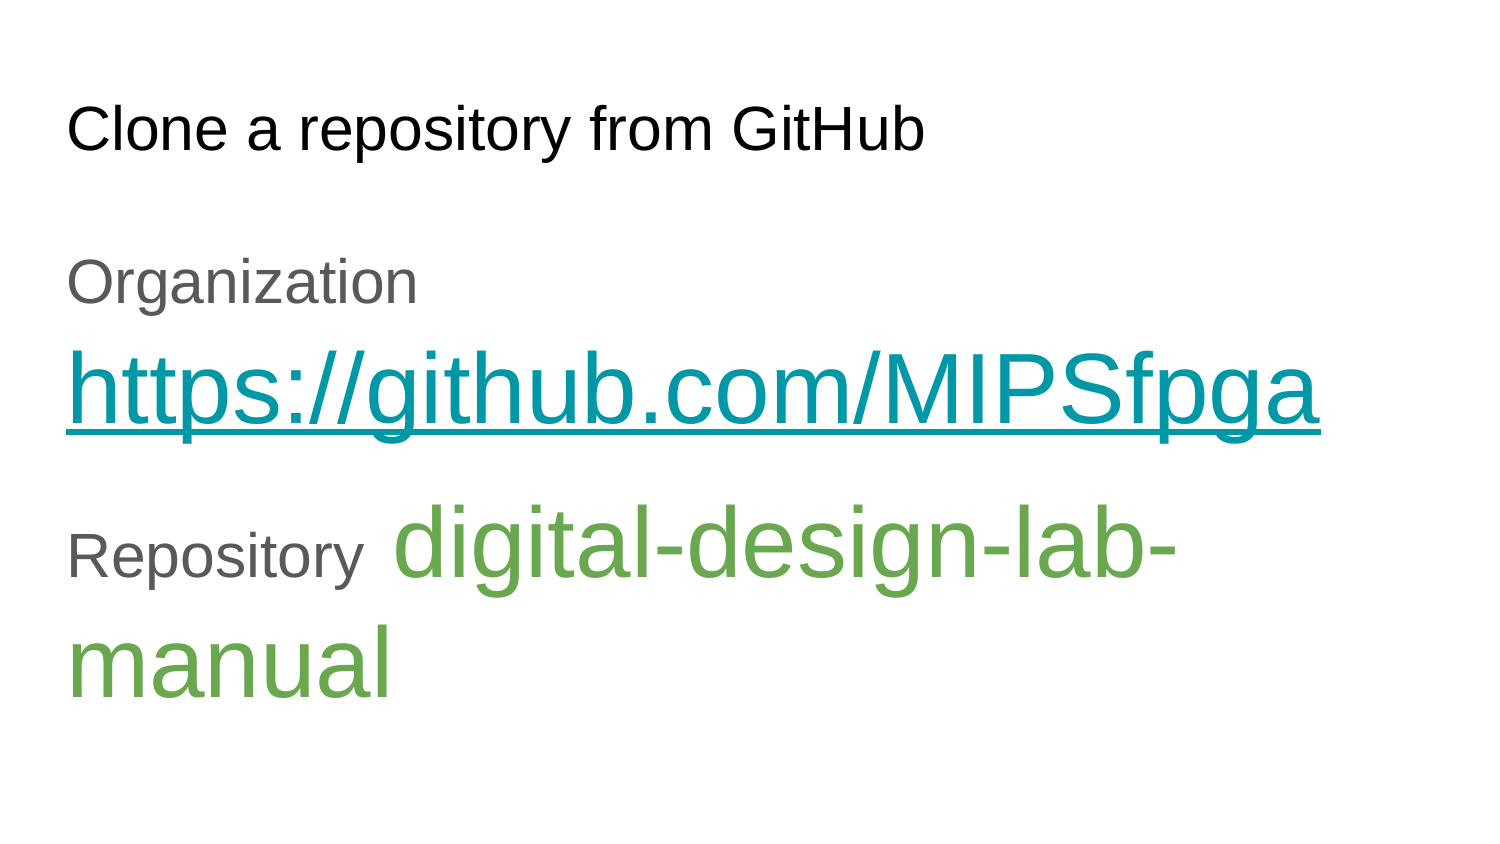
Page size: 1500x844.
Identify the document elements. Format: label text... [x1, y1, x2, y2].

title Clone a repository from GitHub [51, 72, 1449, 167]
list Organization https://github.com/MIPSfpga Repository digital-design-lab-manual [51, 189, 1449, 802]
